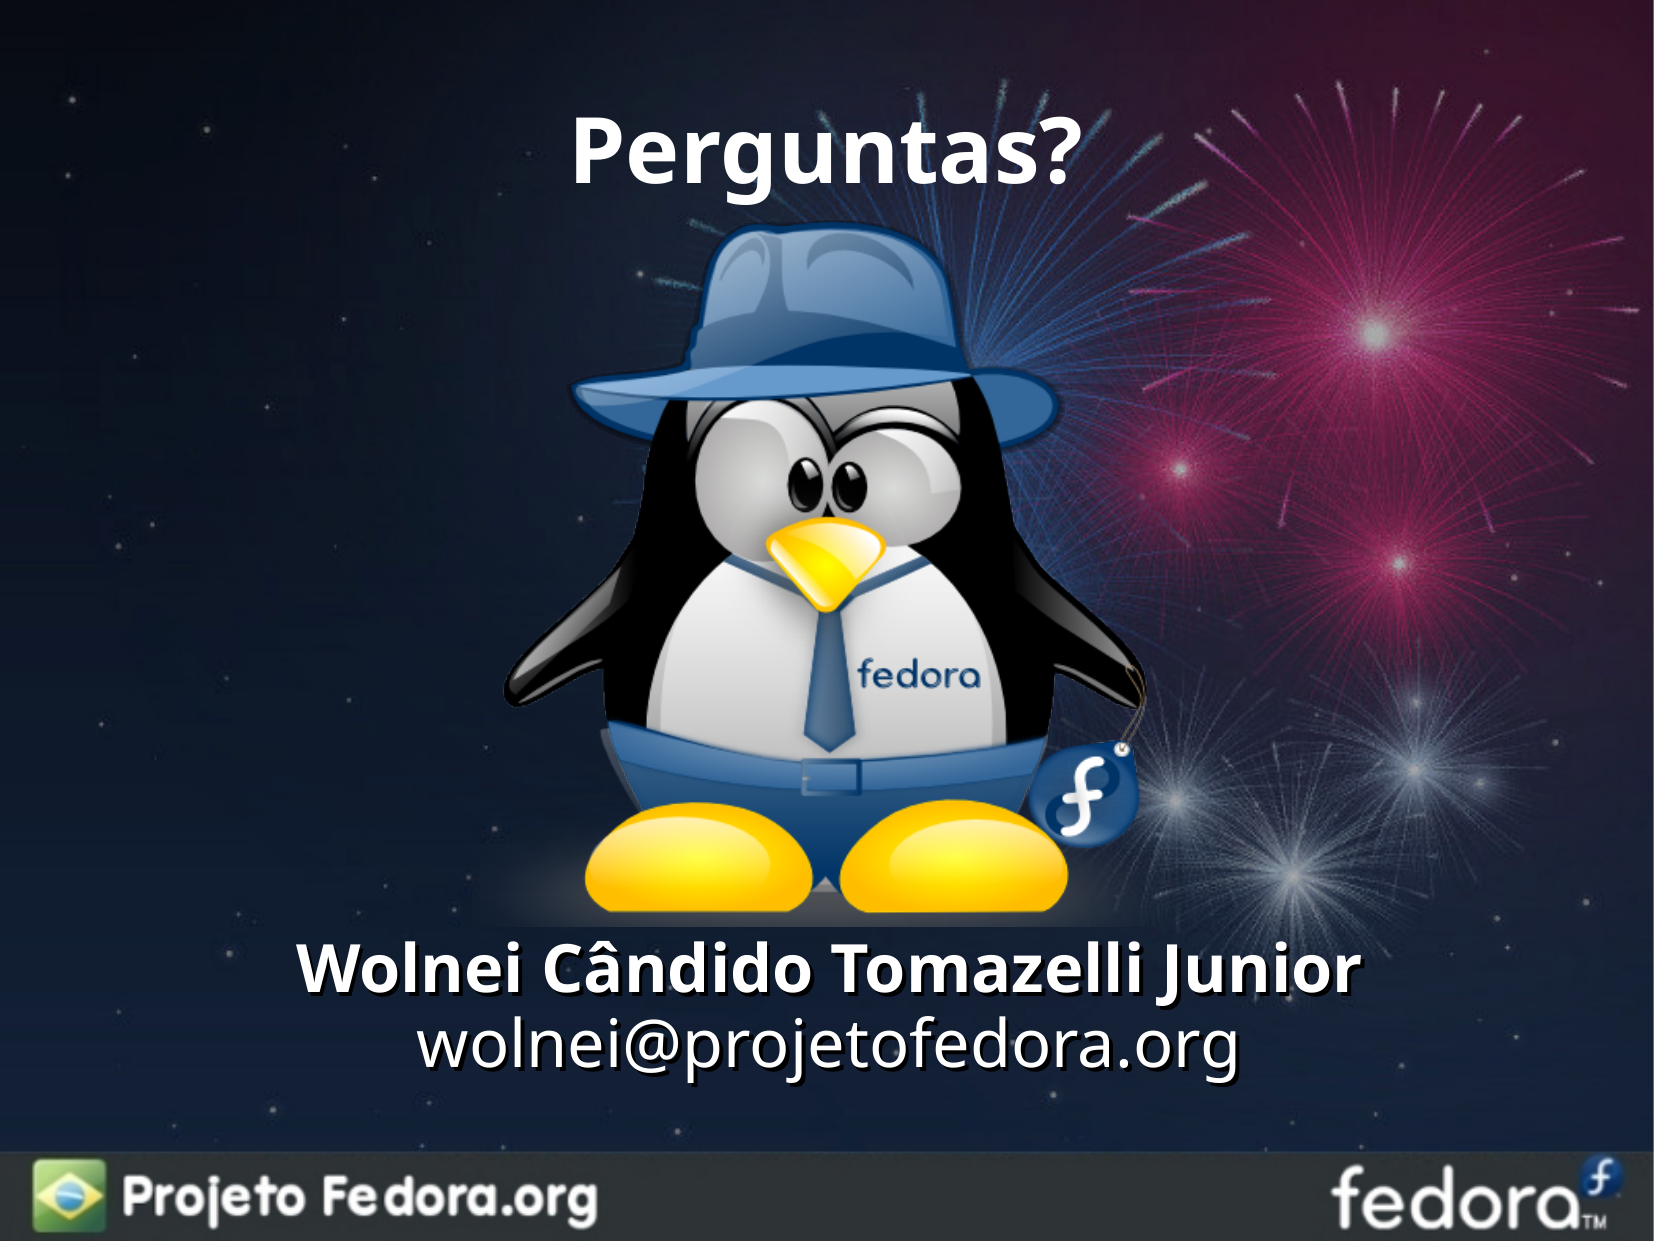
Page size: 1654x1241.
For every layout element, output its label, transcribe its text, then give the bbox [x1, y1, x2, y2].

text_box Wolnei Cândido Tomazelli Junior wolnei@projetofedora.org [296, 921, 1364, 1091]
picture [0, 0, 1654, 1241]
title Perguntas? [82, 49, 1571, 257]
